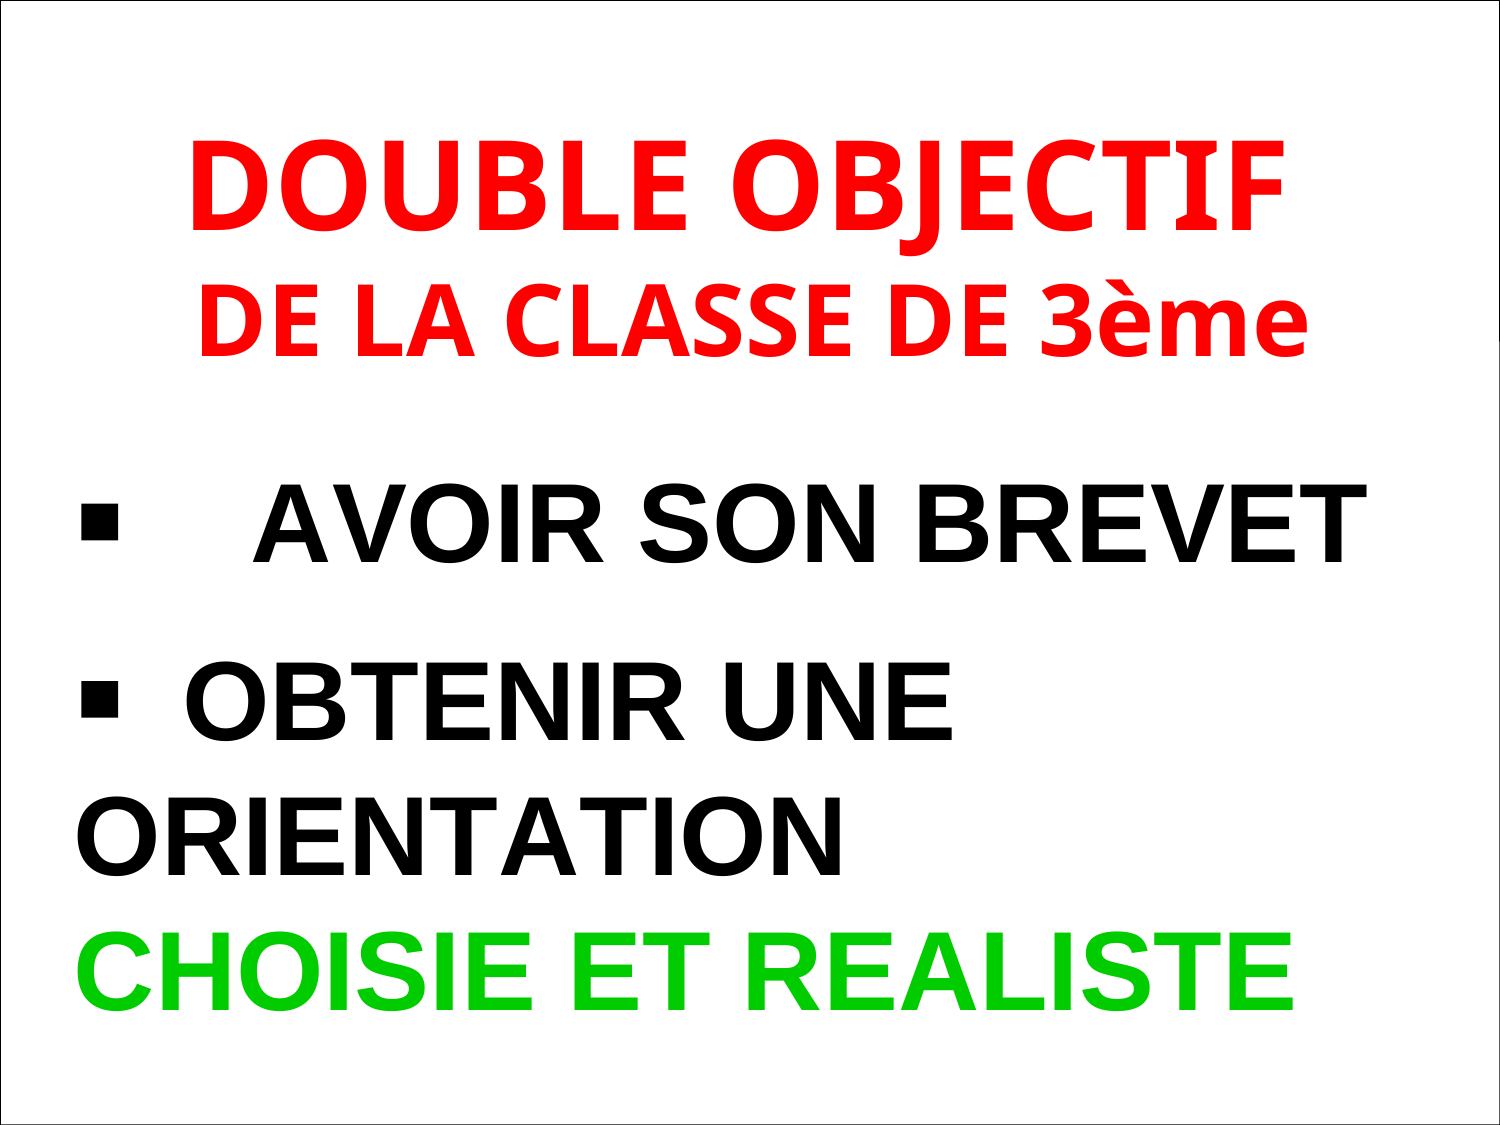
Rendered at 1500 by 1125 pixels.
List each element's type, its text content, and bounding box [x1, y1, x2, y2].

text_box [0, 0, 1500, 1125]
title DOUBLE OBJECTIF DE LA CLASSE DE 3ème [29, 59, 1477, 422]
text_box  AVOIR SON BREVET [59, 442, 1477, 620]
text_box OBTENIR UNE ORIENTATION CHOISIE ET REALISTE [59, 620, 1477, 1040]
